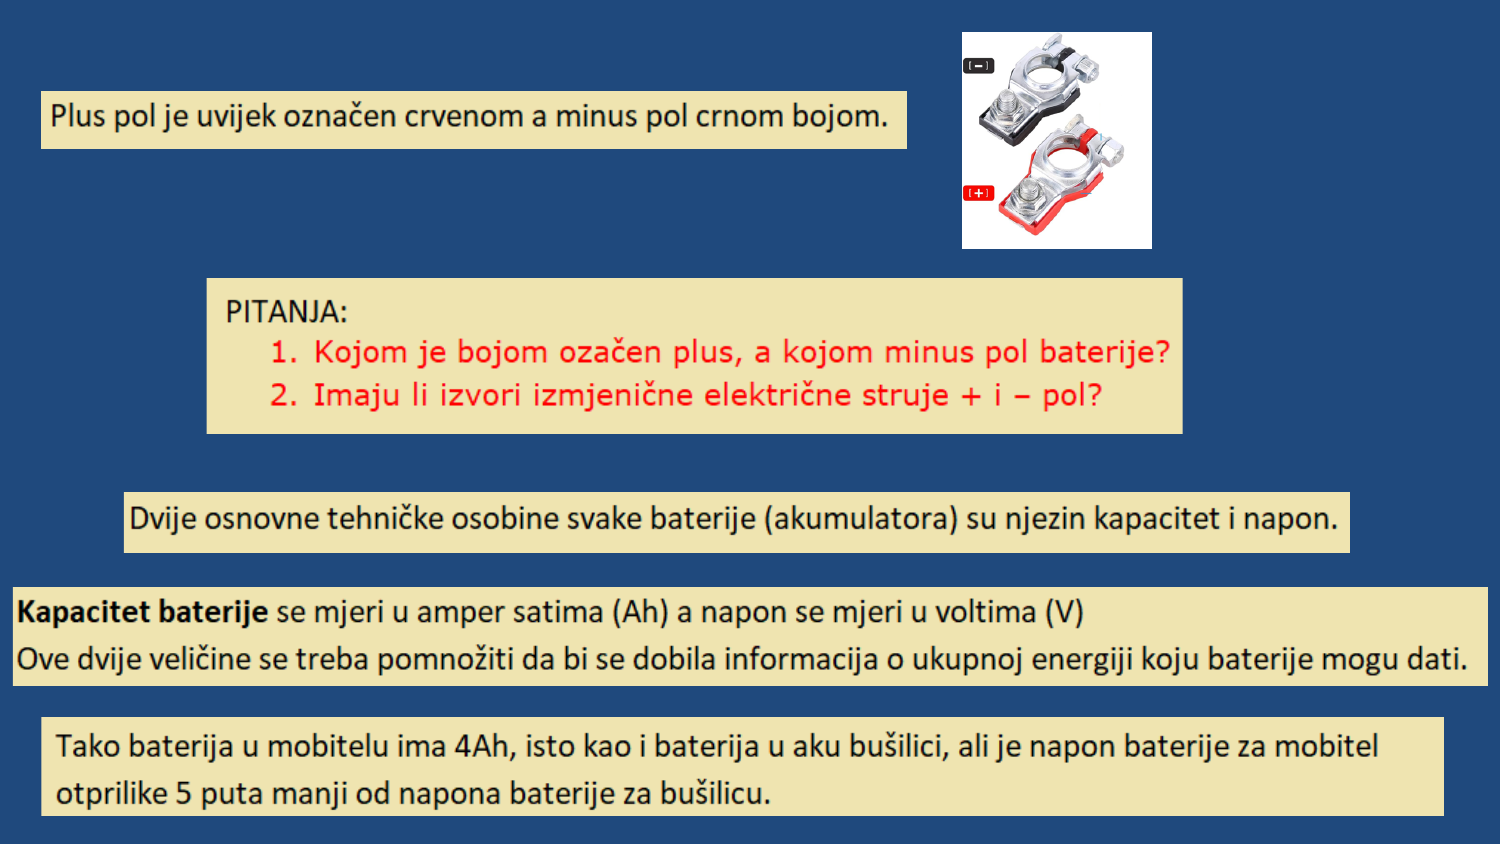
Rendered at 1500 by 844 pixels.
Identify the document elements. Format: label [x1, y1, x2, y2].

picture [123, 492, 1350, 554]
picture [206, 278, 1183, 434]
picture [12, 587, 1489, 686]
picture [41, 717, 1445, 816]
picture [41, 91, 907, 149]
picture [962, 32, 1152, 249]
